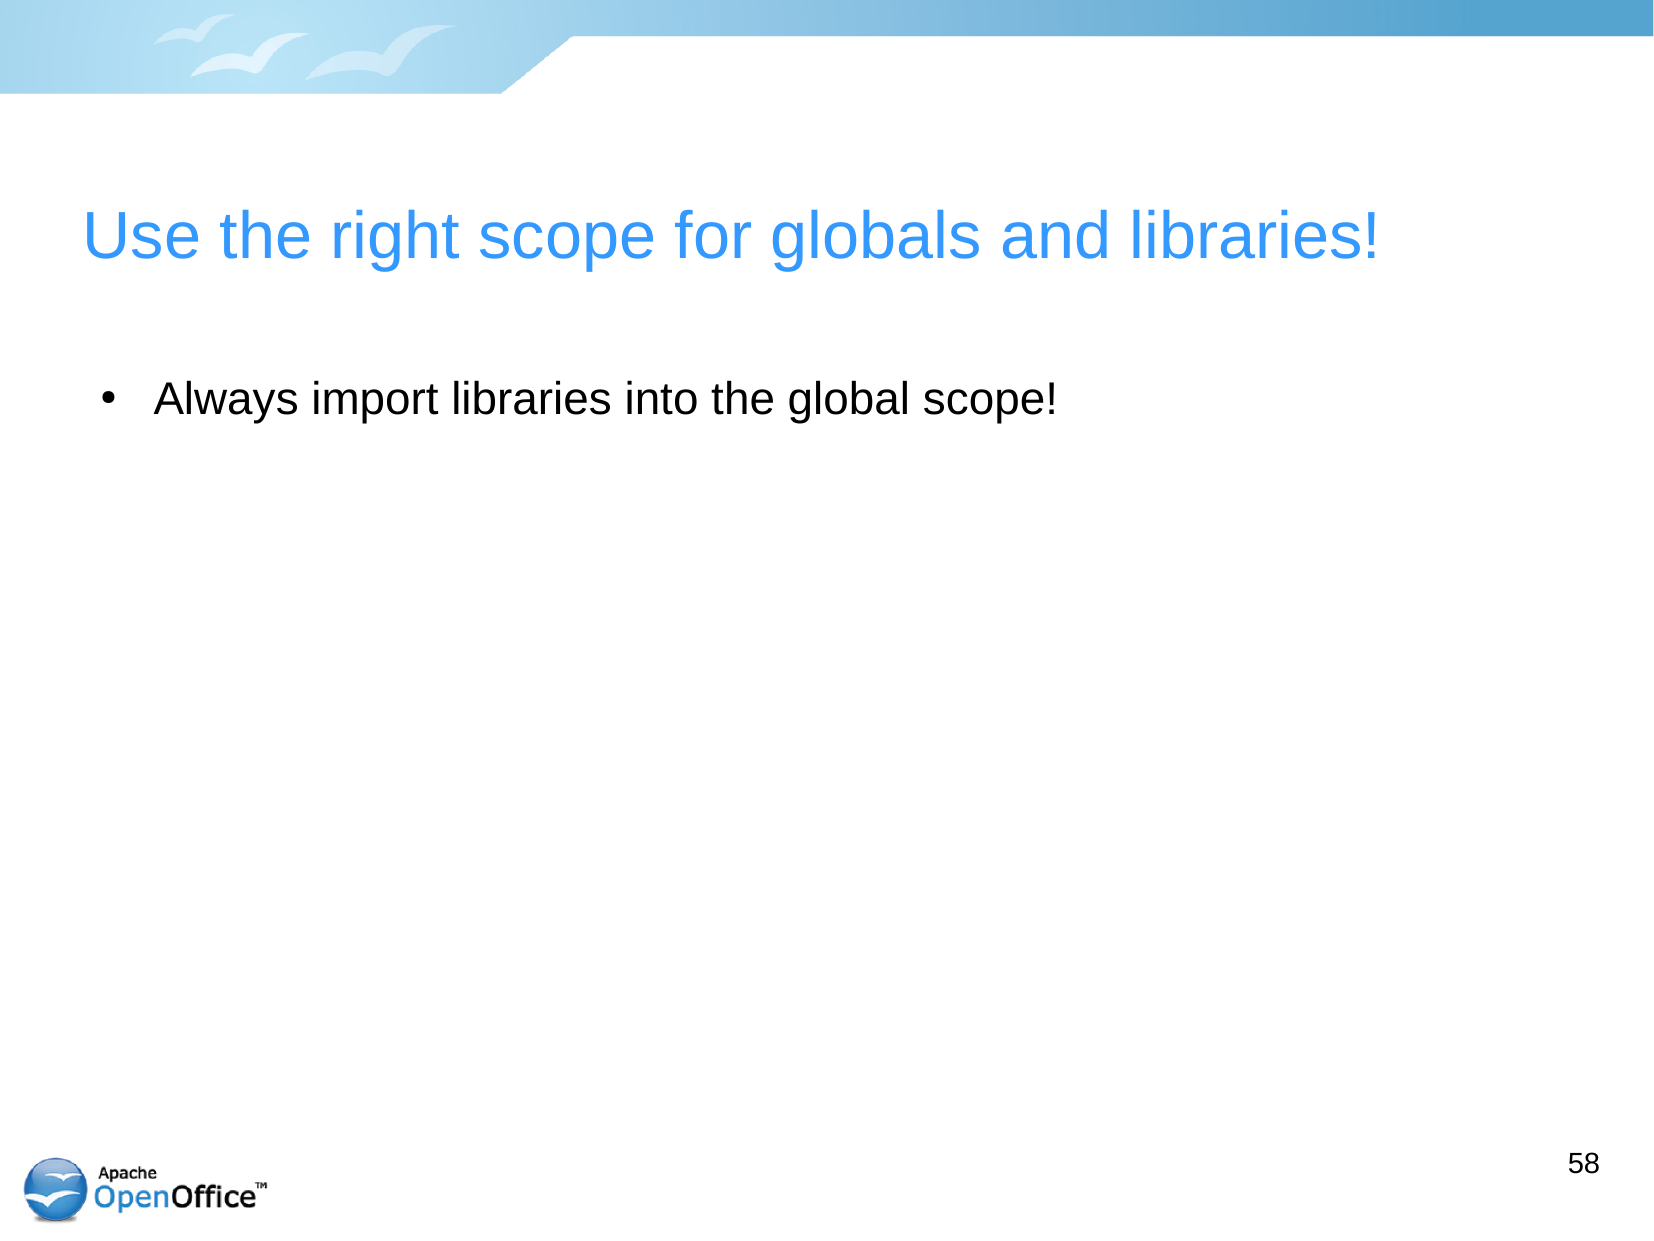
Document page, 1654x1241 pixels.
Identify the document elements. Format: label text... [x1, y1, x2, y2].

picture [0, 0, 1654, 1241]
list Always import libraries into the global scope! [82, 372, 1571, 1093]
title Use the right scope for globals and libraries! [82, 132, 1571, 340]
